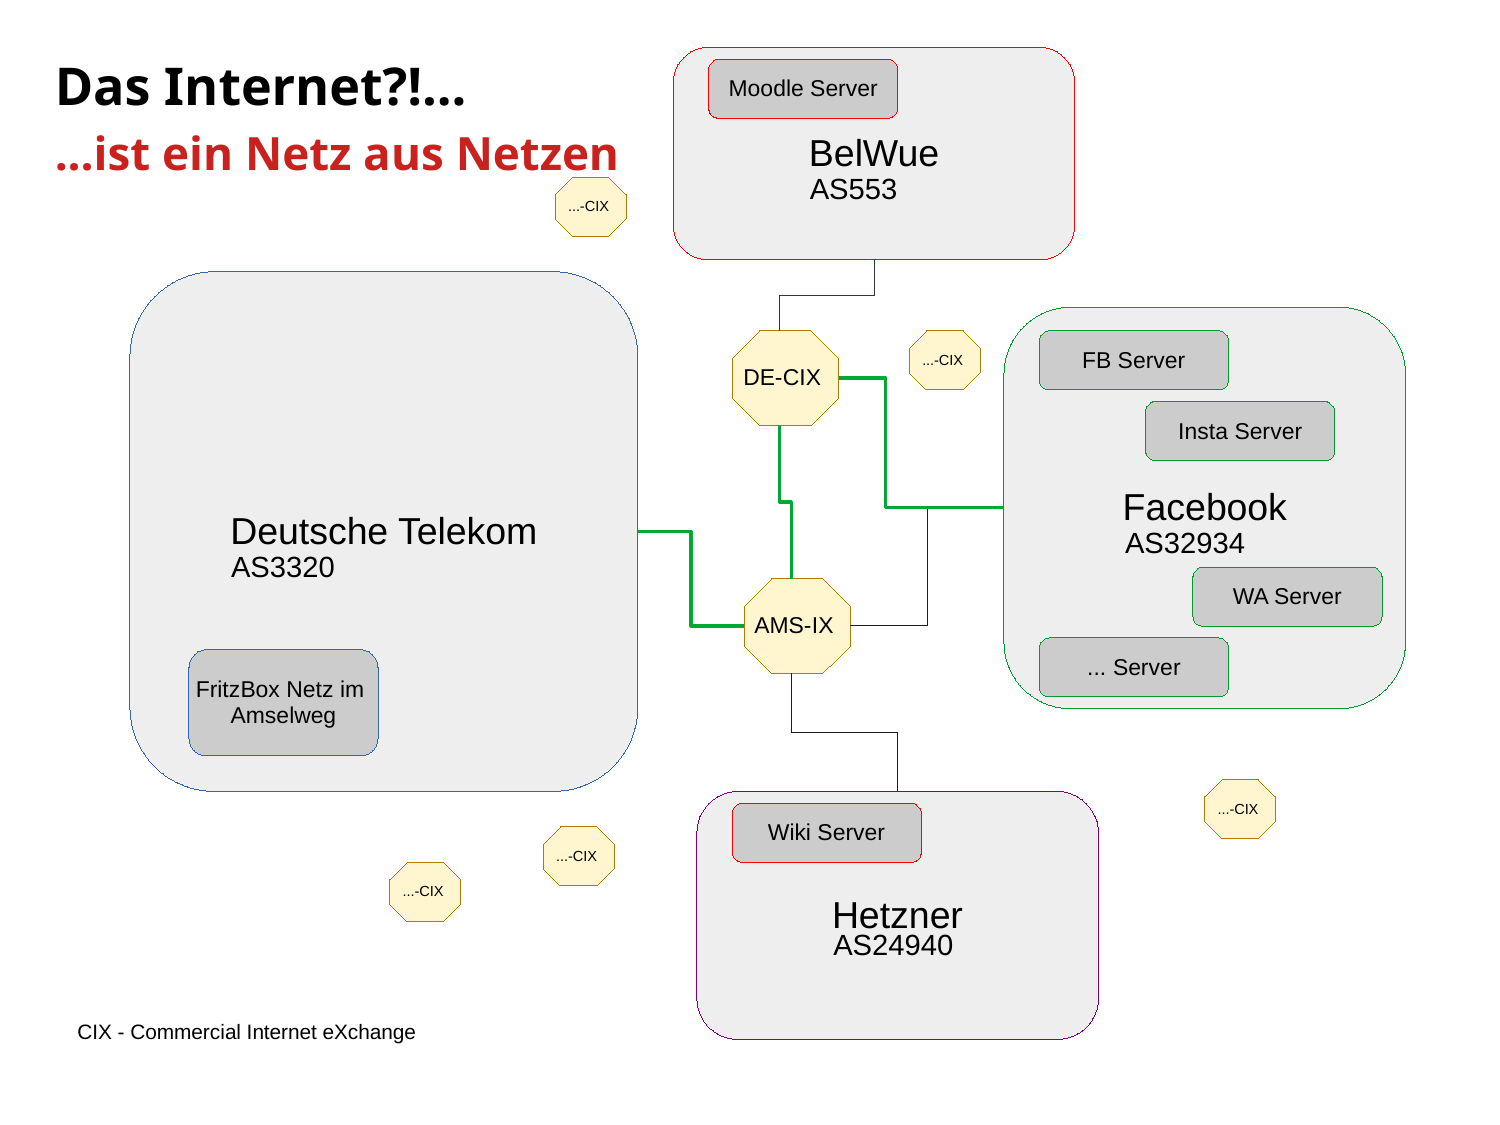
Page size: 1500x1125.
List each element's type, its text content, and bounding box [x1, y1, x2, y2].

text_box ...-CIX [555, 177, 627, 237]
text_box ... Server [1039, 637, 1229, 697]
text_box WA Server [1192, 567, 1383, 627]
text_box Insta Server [1145, 401, 1335, 461]
text_box AS3320 [216, 543, 367, 591]
text_box ...-CIX [909, 330, 981, 390]
text_box CIX - Commercial Internet eXchange [62, 1013, 508, 1075]
text_box ...-CIX [389, 862, 461, 922]
text_box Das Internet?!... ...ist ein Netz aus Netzen [39, 42, 674, 300]
text_box FB Server [1039, 330, 1229, 390]
text_box Hetzner [696, 791, 1099, 1040]
text_box ...-CIX [1204, 779, 1276, 839]
text_box Deutsche Telekom [129, 271, 638, 792]
text_box AMS-IX [744, 578, 851, 674]
text_box ...-CIX [543, 826, 615, 886]
text_box Wiki Server [732, 803, 922, 863]
text_box AS553 [795, 165, 945, 213]
text_box BelWue [673, 47, 1075, 260]
text_box AS24940 [818, 921, 969, 969]
text_box Facebook [1003, 307, 1406, 709]
text_box FritzBox Netz im Amselweg [188, 649, 379, 756]
text_box AS32934 [1110, 519, 1261, 568]
text_box DE-CIX [732, 330, 839, 426]
text_box Moodle Server [708, 59, 898, 119]
